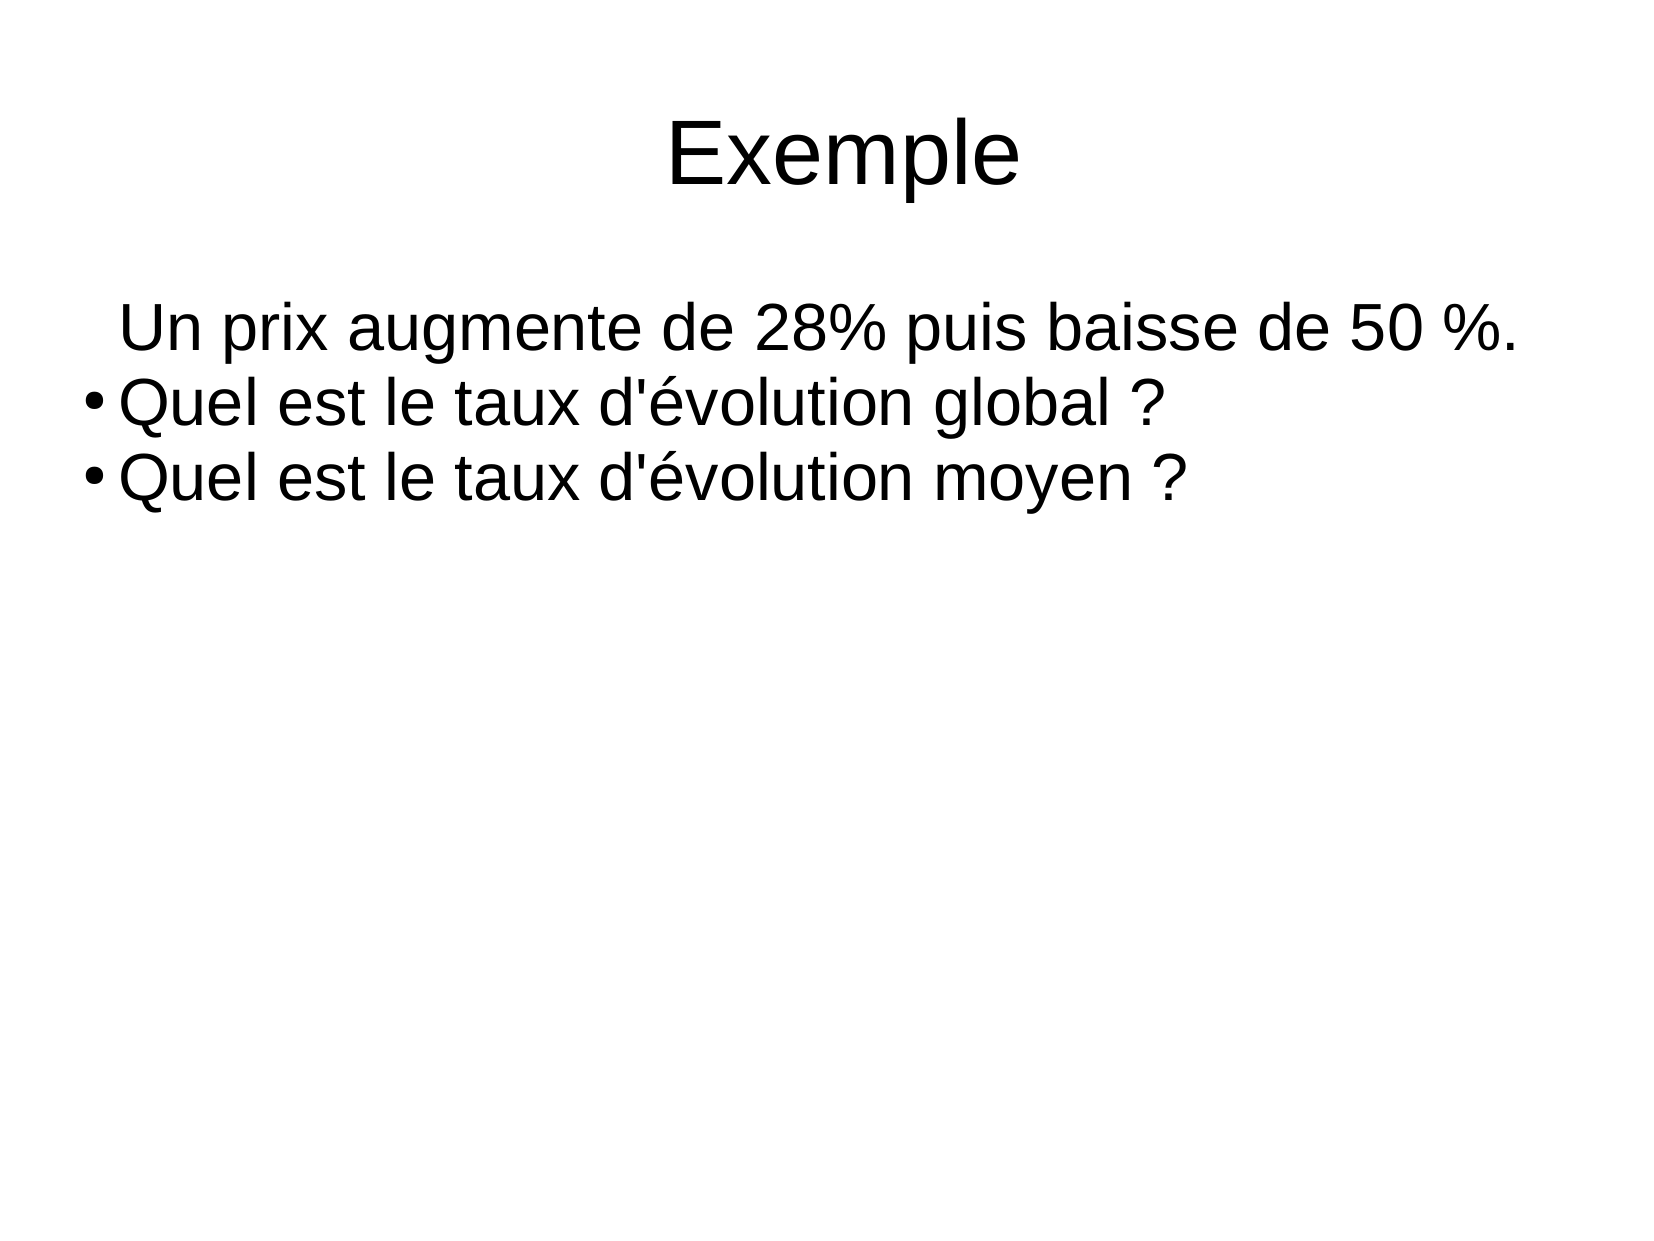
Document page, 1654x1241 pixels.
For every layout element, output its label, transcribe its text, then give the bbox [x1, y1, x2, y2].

subtitle Un prix augmente de 28% puis baisse de 50 %. Quel est le taux d'évolution global ? Quel est le taux d'évolution moyen ? [82, 290, 1571, 1010]
title Exemple [82, 49, 1571, 257]
